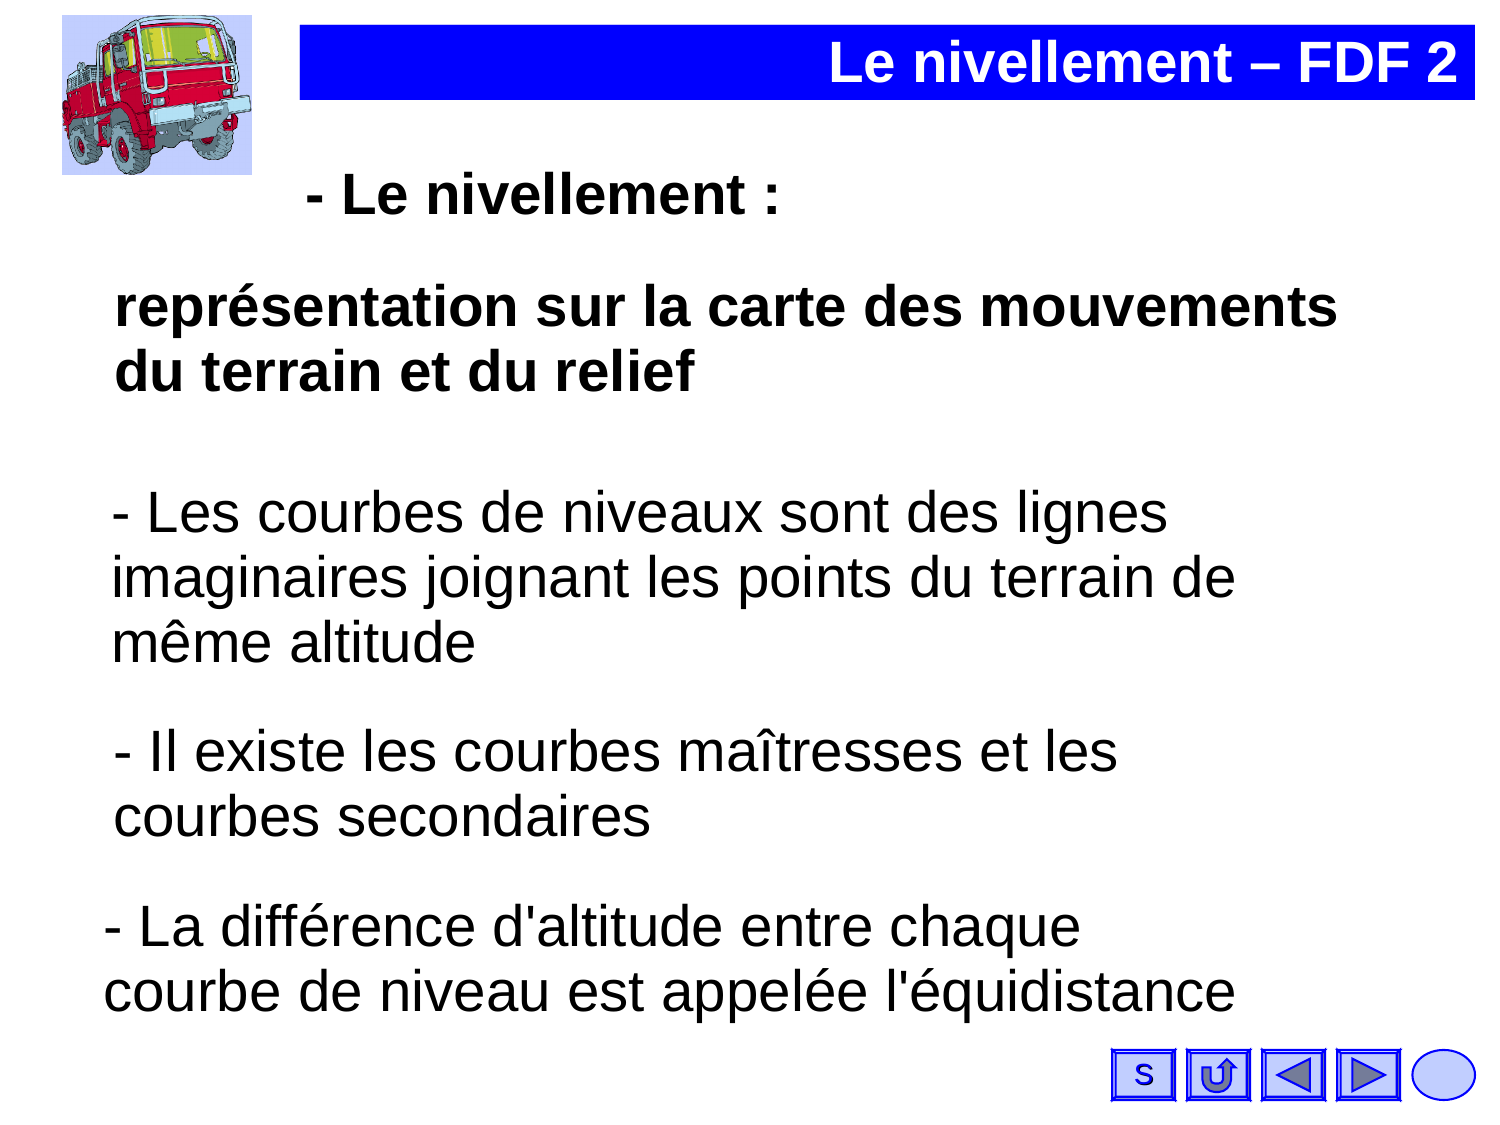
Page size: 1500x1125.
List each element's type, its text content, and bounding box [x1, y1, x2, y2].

text_box - Les courbes de niveaux sont des lignes imaginaires joignant les points du terrain de même altitude [96, 472, 1270, 683]
text_box représentation sur la carte des mouvements du terrain et du relief [99, 265, 1372, 412]
text_box [1412, 1049, 1476, 1101]
text_box - La différence d'altitude entre chaque courbe de niveau est appelée l'équidistance [88, 885, 1254, 1032]
text_box Le nivellement – FDF 2 [299, 24, 1475, 100]
text_box - Le nivellement : [290, 154, 798, 235]
text_box - Il existe les courbes maîtresses et les courbes secondaires [98, 711, 1152, 857]
